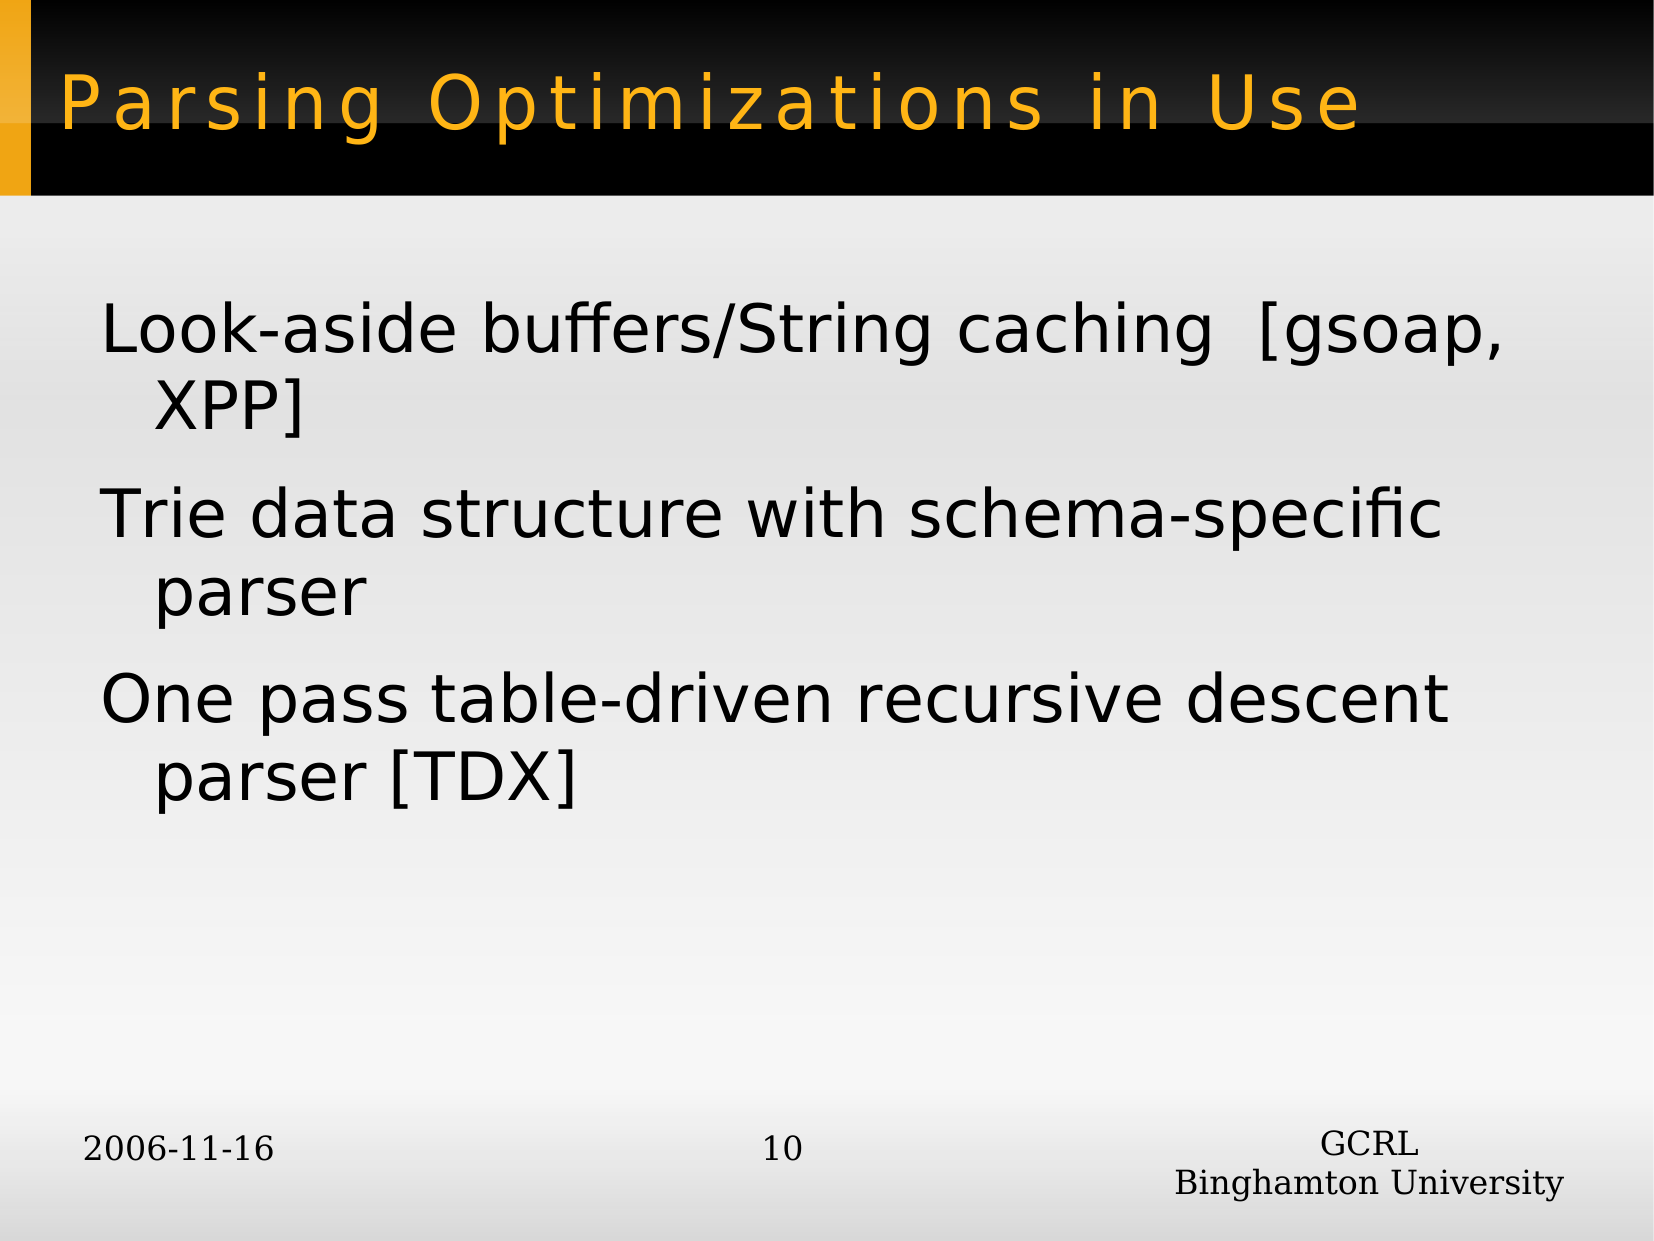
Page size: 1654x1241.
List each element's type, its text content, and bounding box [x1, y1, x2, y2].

title Parsing Optimizations in Use [59, 36, 1538, 171]
list Look-aside buffers/String caching [gsoap, XPP] Trie data structure with schema-specific parser One pass table-driven recursive descent parser [TDX] [82, 290, 1571, 1094]
picture [0, 0, 1654, 1241]
